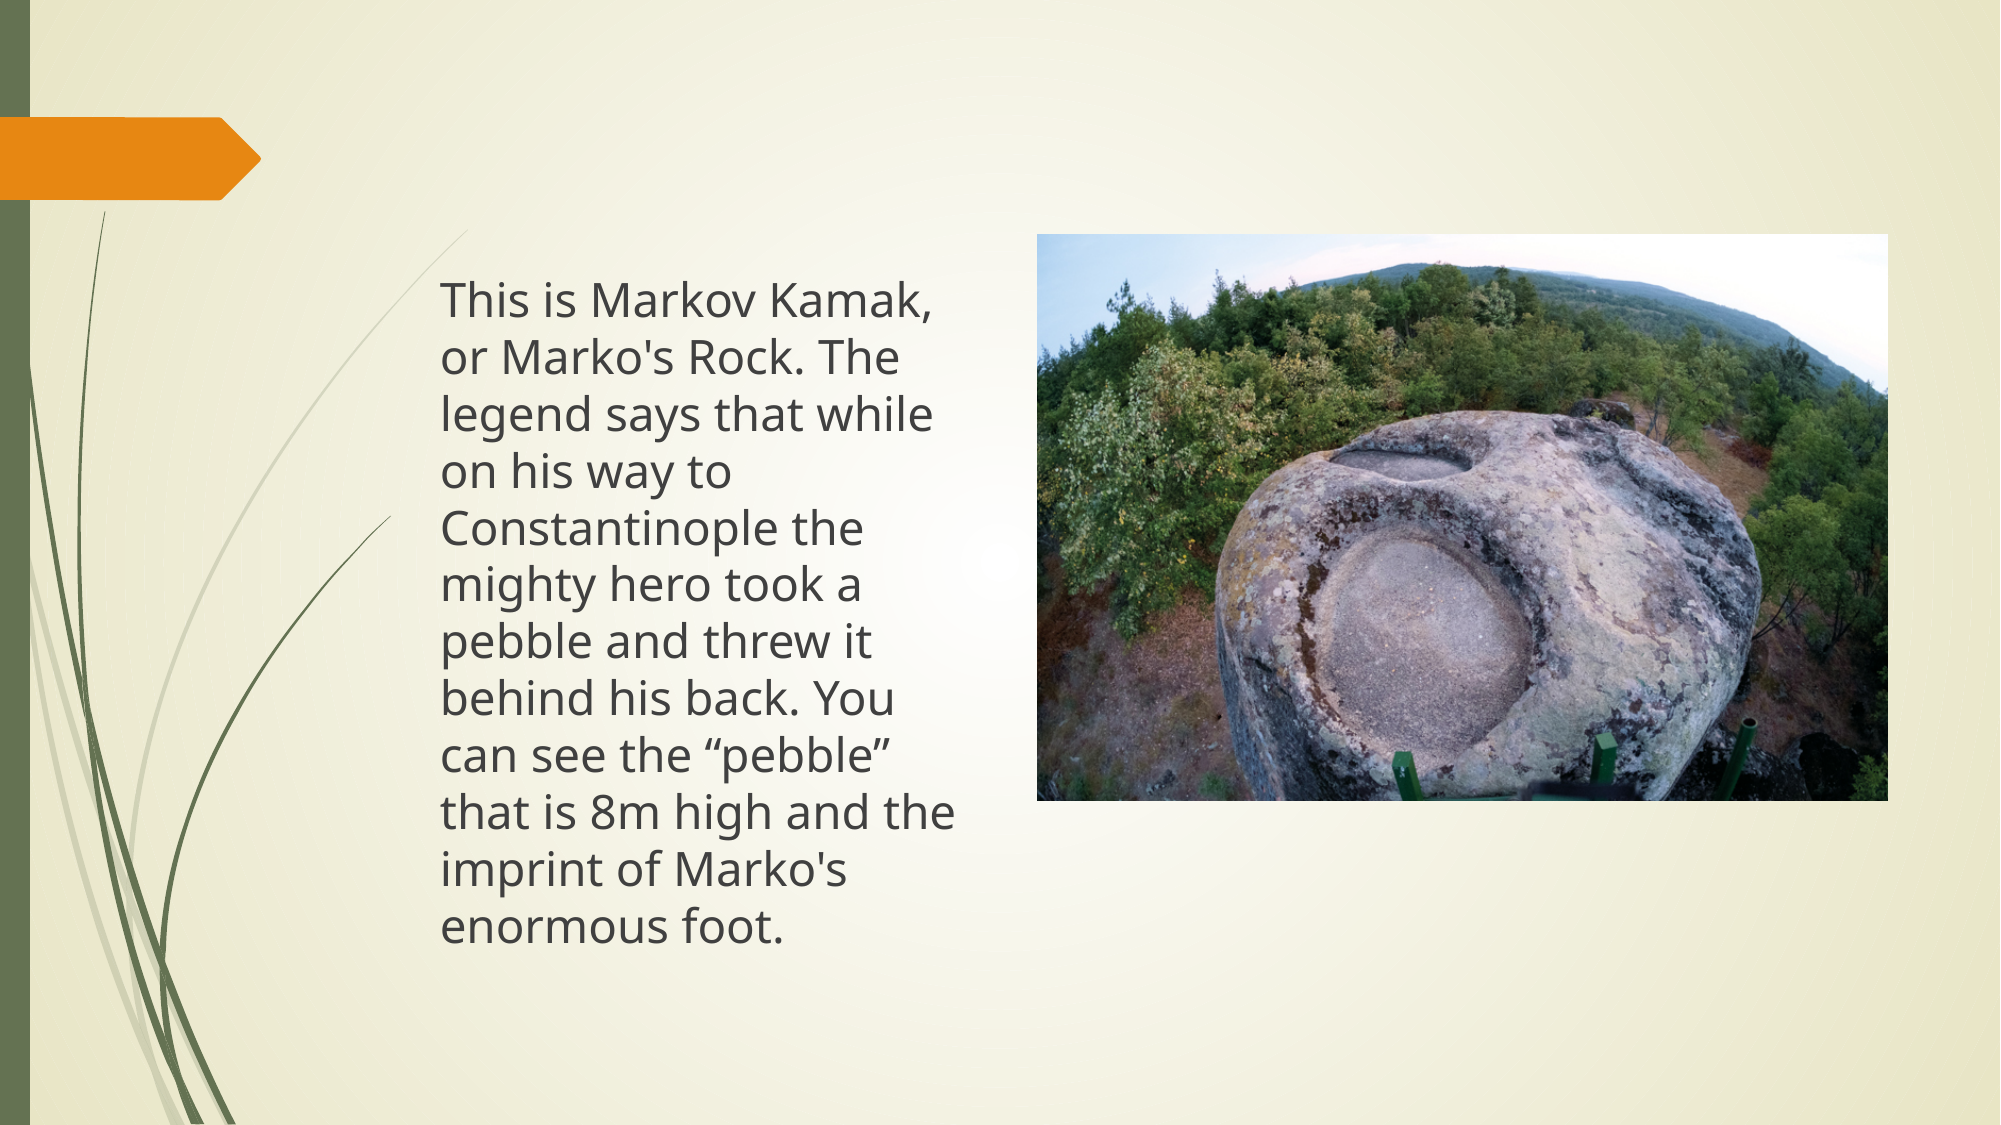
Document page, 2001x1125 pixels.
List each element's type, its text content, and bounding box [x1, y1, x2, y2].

list This is Markov Kamak, or Marko's Rock. The legend says that while on his way to Constantinople the mighty hero took a pebble and threw it behind his back. You can see the “pebble” that is 8m high and the imprint of Marko's enormous foot. [424, 262, 1000, 962]
picture [1037, 234, 1888, 801]
